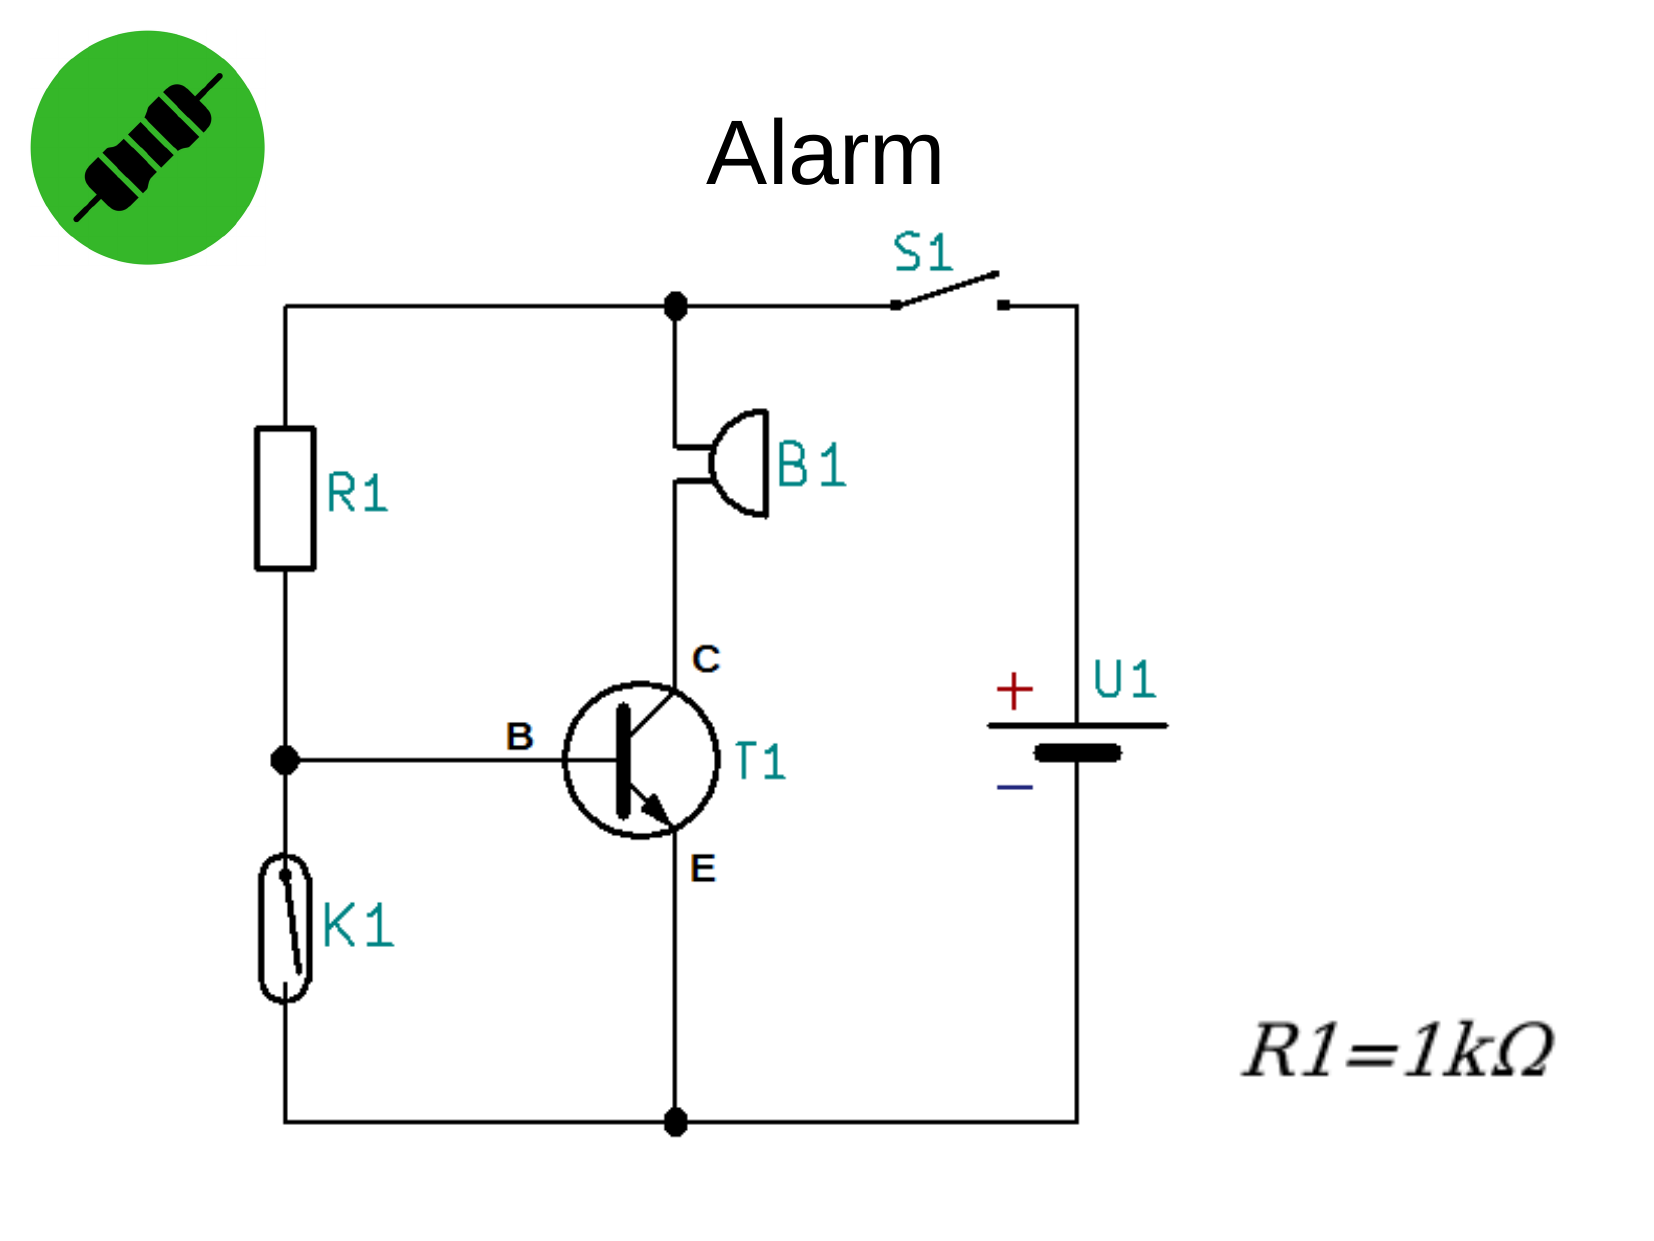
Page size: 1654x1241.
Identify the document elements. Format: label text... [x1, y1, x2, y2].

picture [1196, 974, 1595, 1123]
title Alarm [266, 49, 1571, 257]
picture [29, 29, 1182, 1152]
